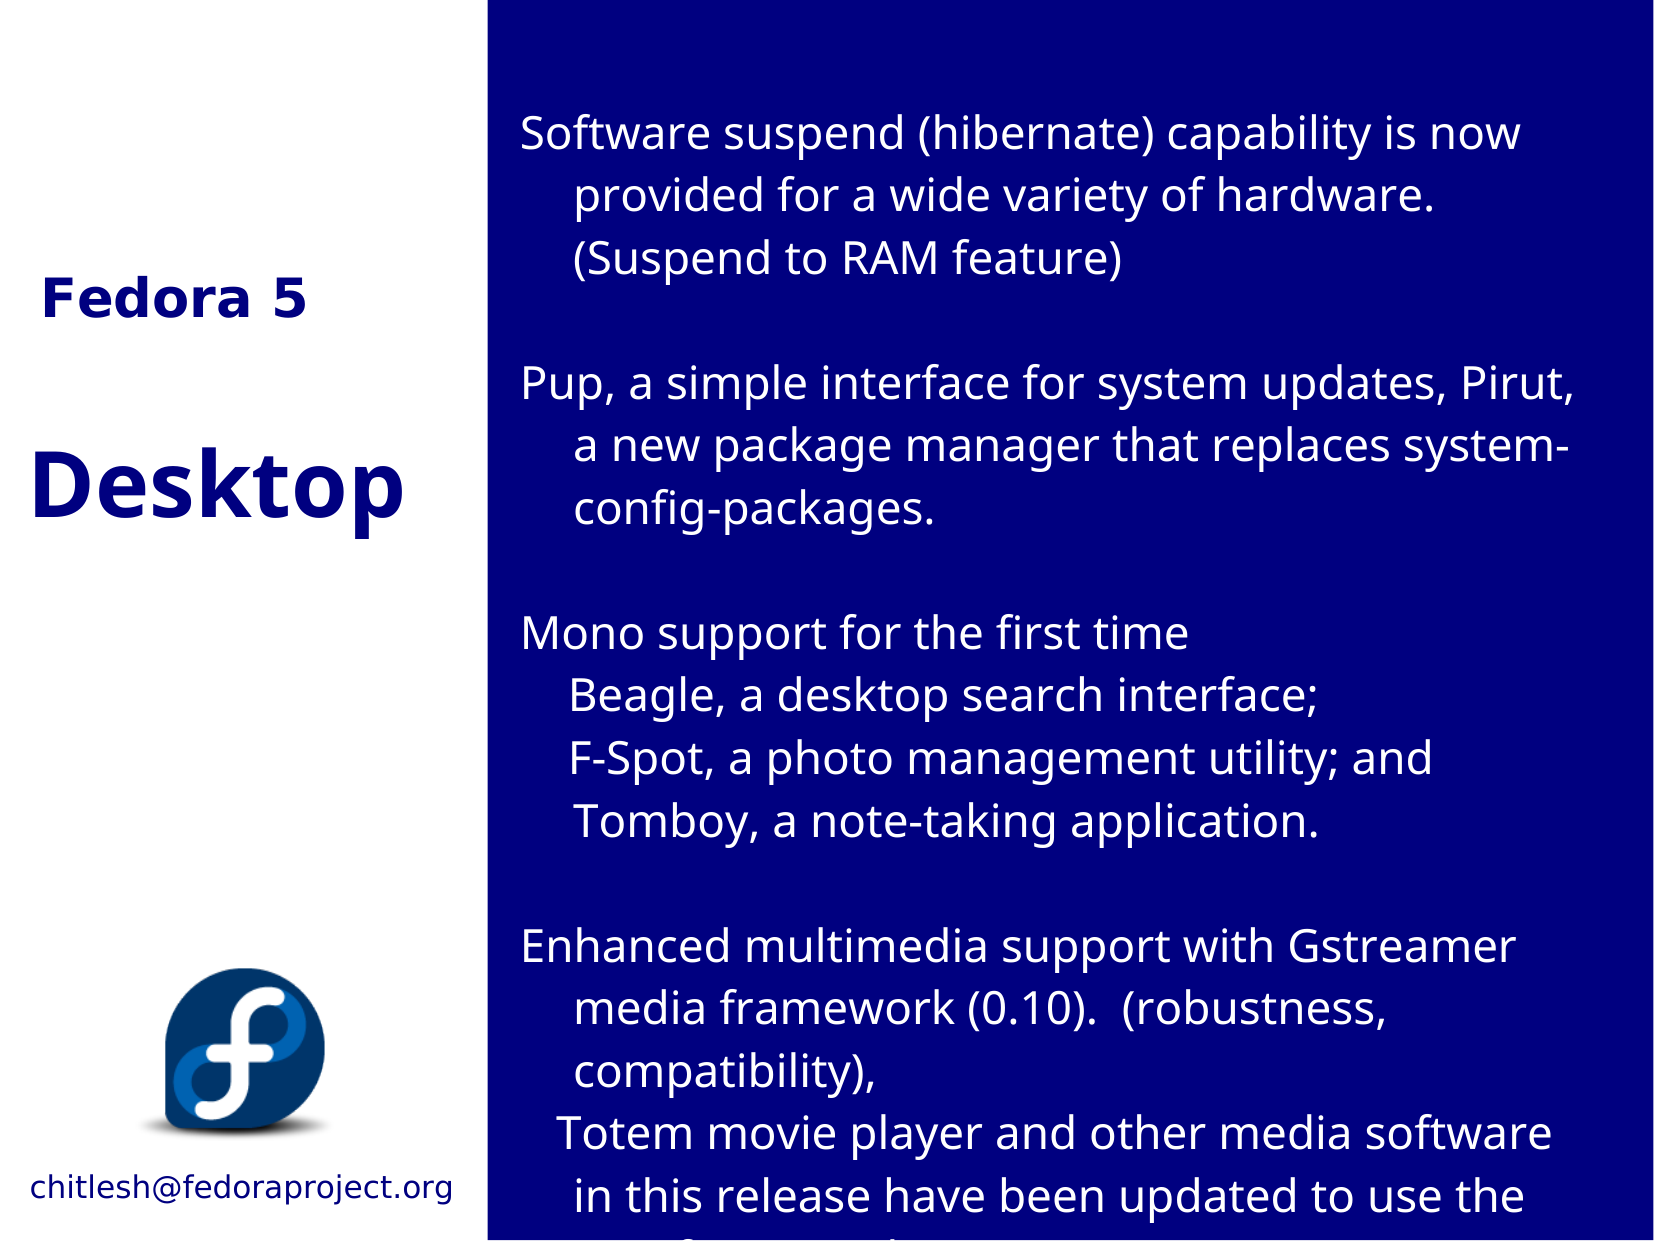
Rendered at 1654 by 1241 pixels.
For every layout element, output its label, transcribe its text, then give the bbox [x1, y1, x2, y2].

picture [132, 967, 339, 1141]
text_box Software suspend (hibernate) capability is now provided for a wide variety of hardware. (Suspend to RAM feature) Pup, a simple interface for system updates, Pirut, a new package manager that replaces system-config-packages. Mono support for the first time Beagle, a desktop search interface; F-Spot, a photo management utility; and Tomboy, a note-taking application. Enhanced multimedia support with Gstreamer media framework (0.10). (robustness, compatibility), Totem movie player and other media software in this release have been updated to use the new framework. [487, 92, 1621, 1158]
text_box Fedora 5 [25, 259, 325, 338]
text_box Desktop [0, 412, 419, 540]
